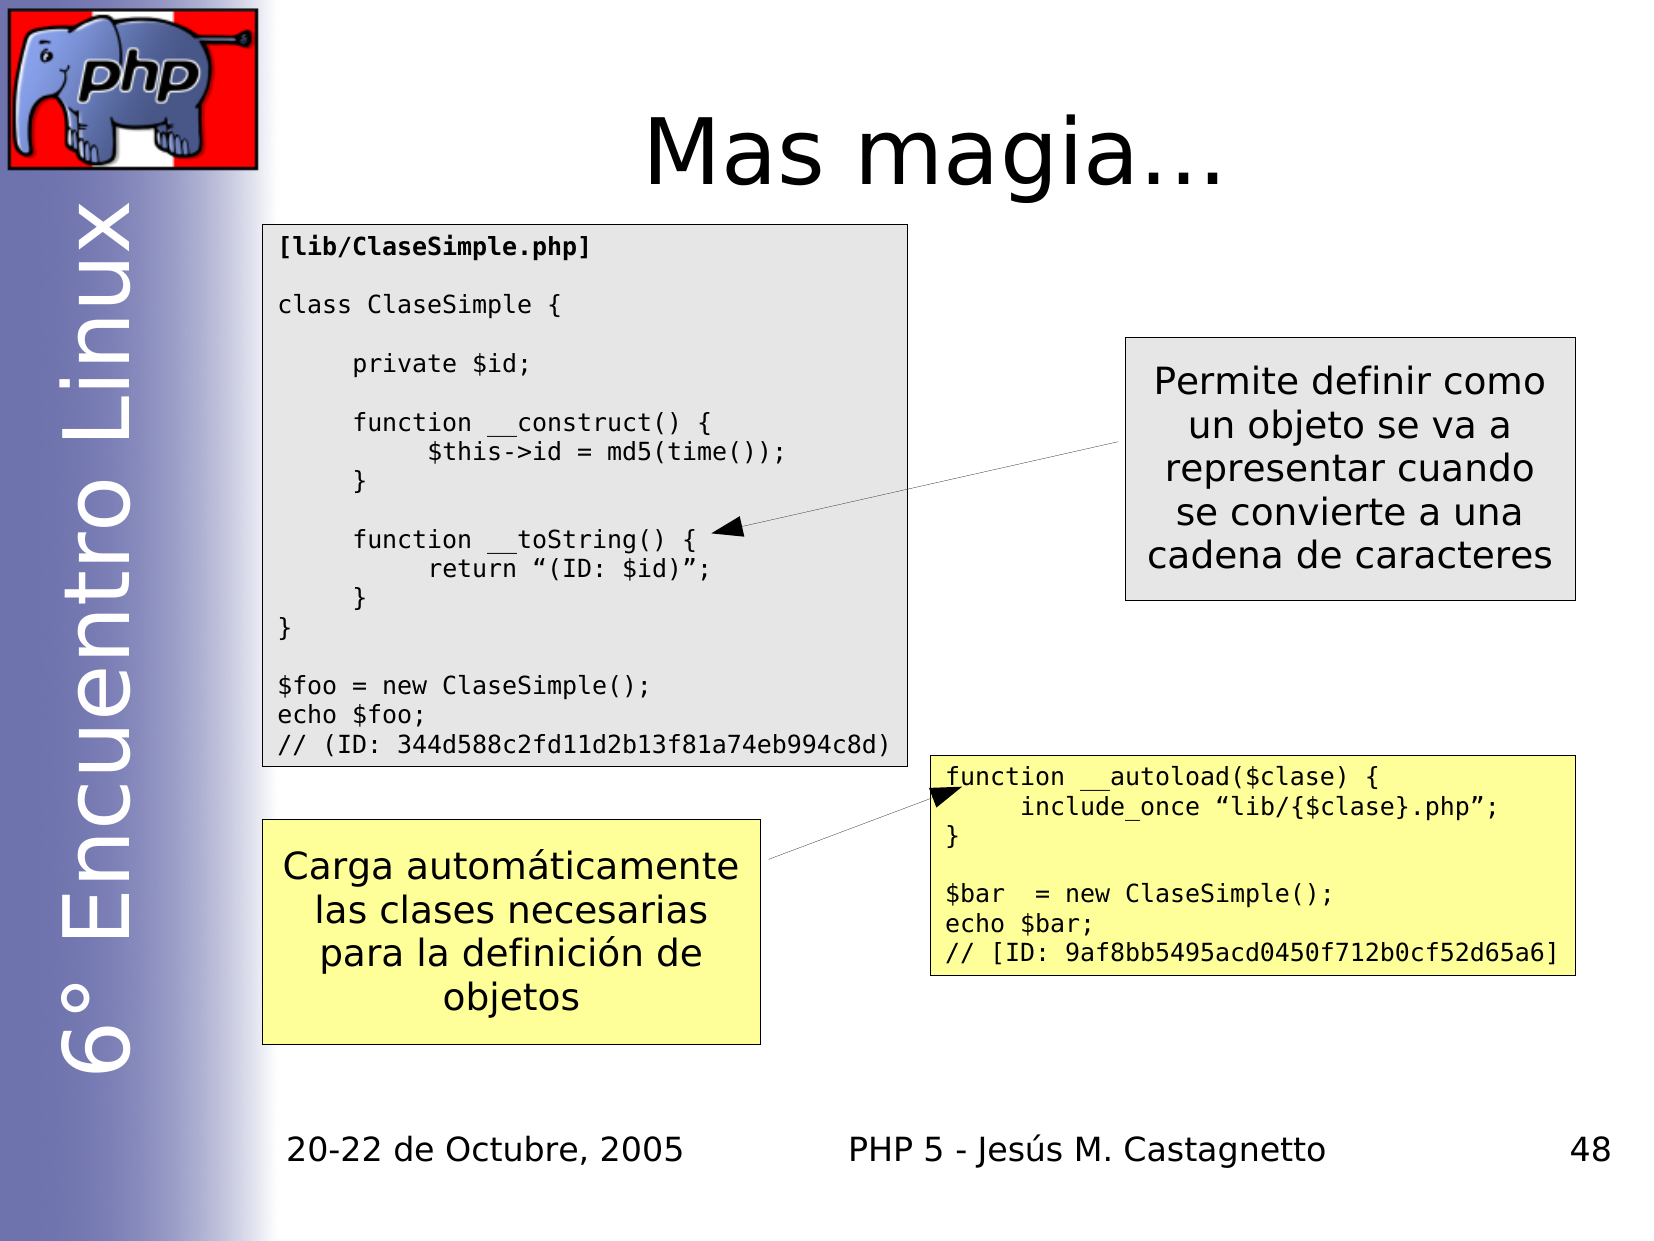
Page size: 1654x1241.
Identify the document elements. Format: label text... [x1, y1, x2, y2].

text_box Permite definir como un objeto se va a representar cuando se convierte a una cadena de caracteres [1125, 337, 1575, 600]
picture [0, 0, 1654, 1241]
text_box function __autoload($clase) { include_once “lib/{$clase}.php”; } $bar = new ClaseSimple(); echo $bar; // [ID: 9af8bb5495acd0450f712b0cf52d65a6] [930, 755, 1576, 976]
text_box Carga automáticamente las clases necesarias para la definición de objetos [262, 819, 760, 1044]
text_box [lib/ClaseSimple.php] class ClaseSimple { private $id; function __construct() { $this->id = md5(time()); } function __toString() { return “(ID: $id)”; } } $foo = new ClaseSimple(); echo $foo; // (ID: 344d588c2fd11d2b13f81a74eb994c8d) [262, 224, 908, 767]
title Mas magia... [300, 49, 1571, 257]
